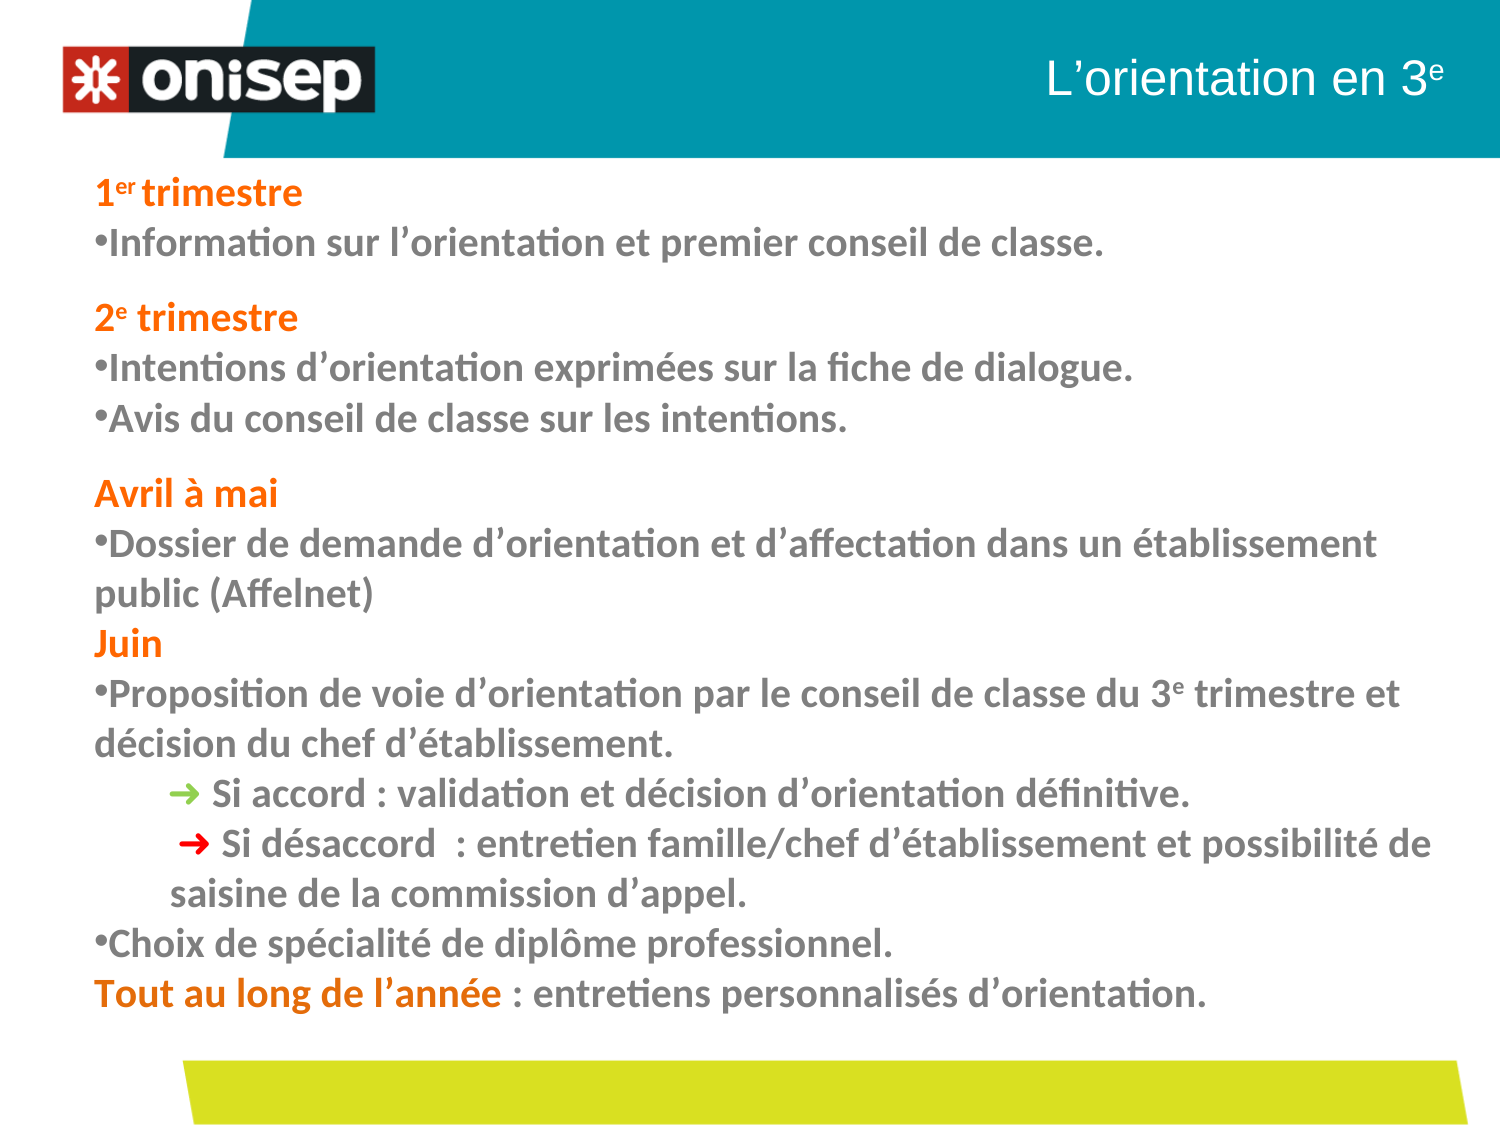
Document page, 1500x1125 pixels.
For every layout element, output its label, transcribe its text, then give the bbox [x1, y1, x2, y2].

picture [0, 0, 1500, 1125]
text_box L’orientation en 3e [1030, 37, 1460, 113]
text_box 1er trimestre Information sur l’orientation et premier conseil de classe. 2e trimestre Intentions d’orientation exprimées sur la fiche de dialogue. Avis du conseil de classe sur les intentions. Avril à mai Dossier de demande d’orientation et d’affectation dans un établissement public (Affelnet) Juin Proposition de voie d’orientation par le conseil de classe du 3e trimestre et décision du chef d’établissement. ➜ Si accord : validation et décision d’orientation définitive. ➜ Si désaccord : entretien famille/chef d’établissement et possibilité de saisine de la commission d’appel. Choix de spécialité de diplôme professionnel. Tout au long de l’année : entretiens personnalisés d’orientation. [79, 157, 1460, 1074]
